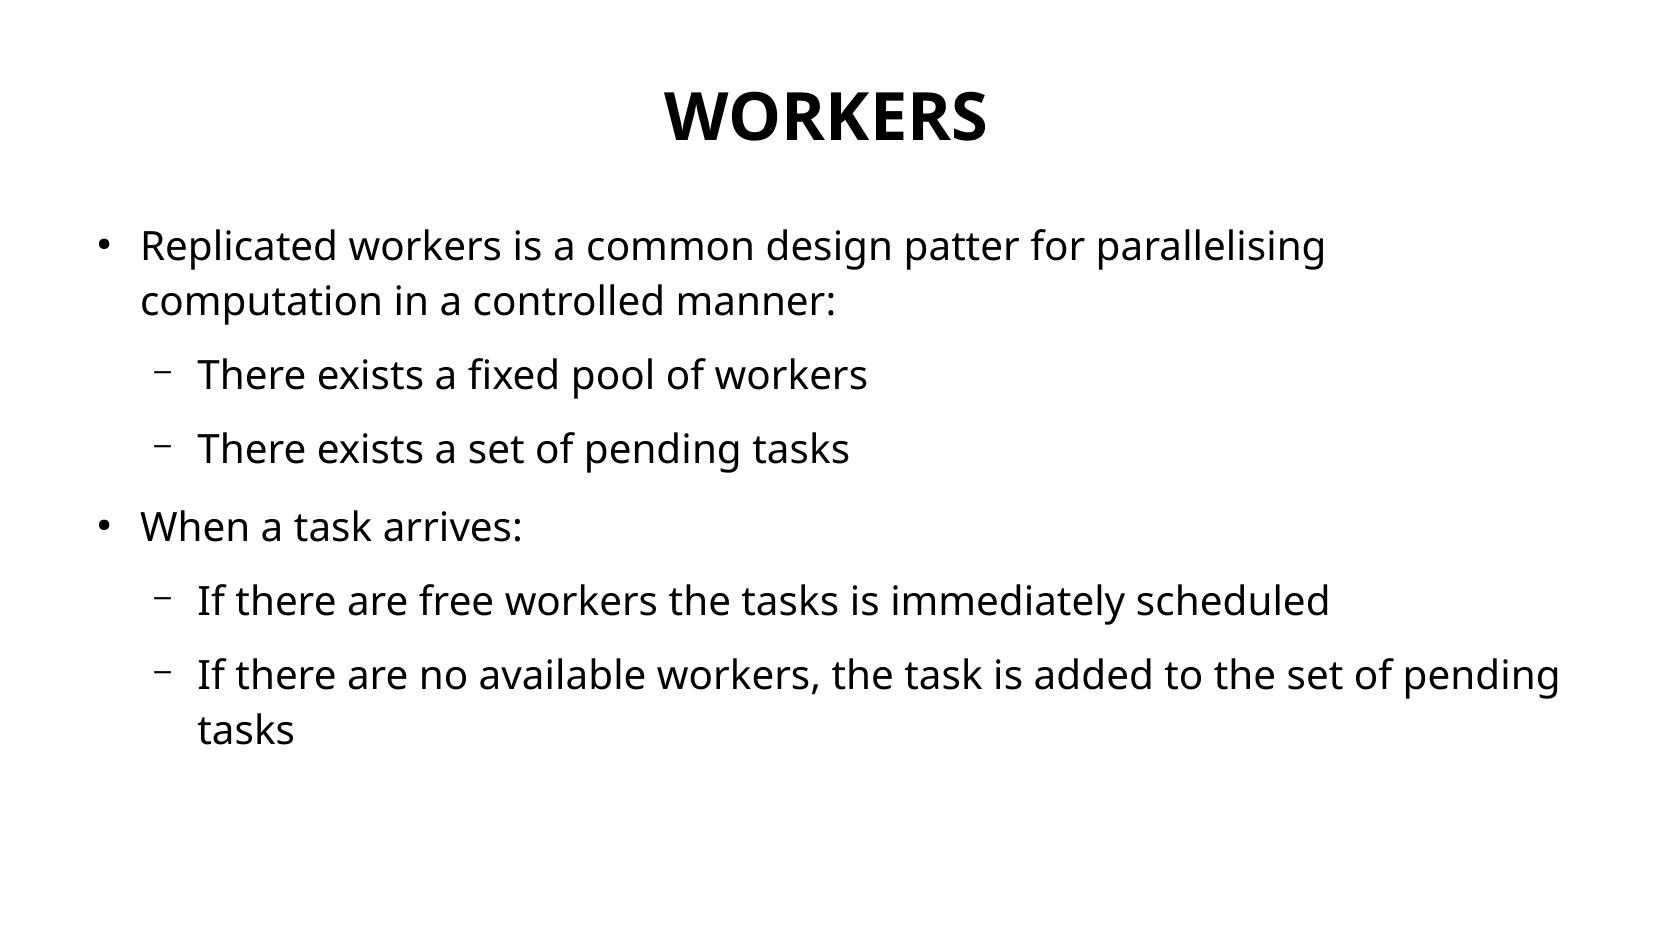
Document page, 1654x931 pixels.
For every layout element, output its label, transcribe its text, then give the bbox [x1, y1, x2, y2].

title WORKERS [82, 36, 1571, 193]
list Replicated workers is a common design patter for parallelising computation in a controlled manner: There exists a fixed pool of workers There exists a set of pending tasks When a task arrives: If there are free workers the tasks is immediately scheduled If there are no available workers, the task is added to the set of pending tasks [82, 217, 1571, 757]
